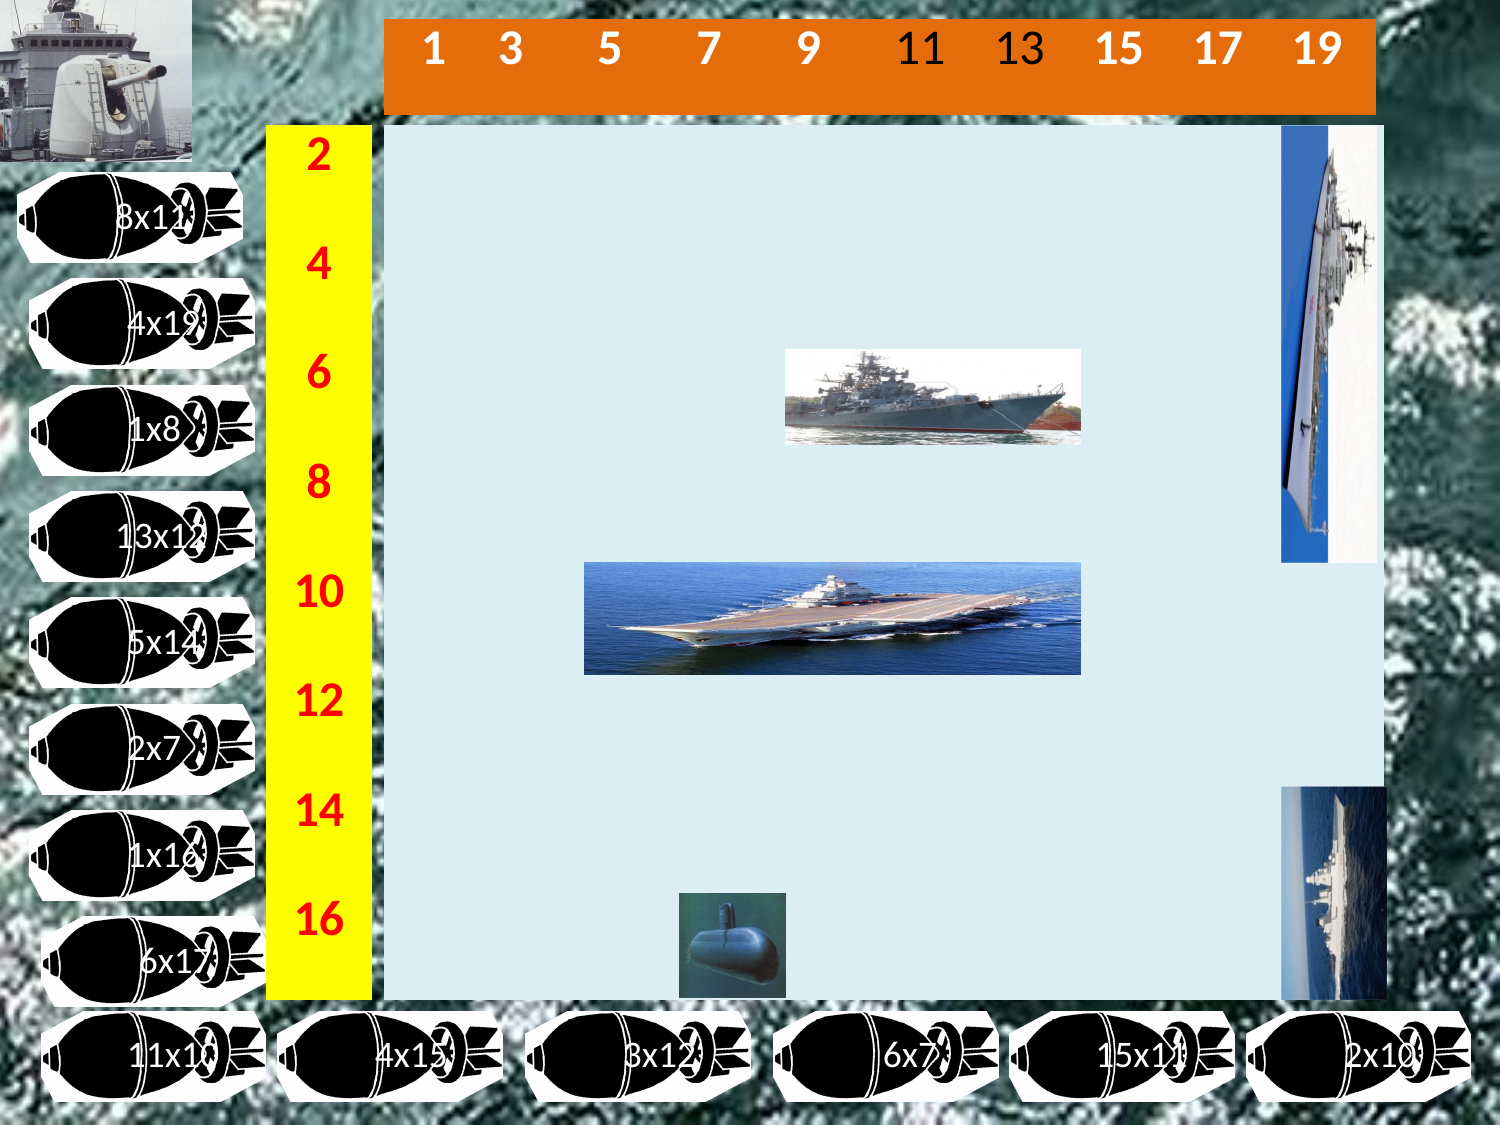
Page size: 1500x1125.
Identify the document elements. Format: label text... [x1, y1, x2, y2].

table_header [784, 125, 880, 235]
table_cell [684, 781, 784, 890]
table_cell [484, 235, 584, 344]
table_cell 10 [266, 562, 372, 672]
table_cell [684, 344, 784, 453]
table_cell [384, 672, 484, 781]
table_cell [584, 890, 684, 1000]
table_header 2 [266, 125, 372, 235]
table_cell [484, 781, 584, 890]
text_box 3x12 [608, 1023, 750, 1083]
table_cell [384, 344, 484, 453]
table_cell [880, 453, 984, 562]
table_cell [984, 344, 1084, 453]
table_cell [880, 344, 984, 349]
table_cell [1084, 562, 1184, 672]
table_cell [1284, 672, 1384, 781]
table_cell 6 [266, 344, 372, 453]
table_cell [584, 675, 684, 781]
table_cell [484, 672, 584, 781]
table_cell [784, 890, 880, 1000]
table_cell [584, 781, 684, 890]
table_header [384, 125, 484, 235]
table_header 15 [1078, 19, 1178, 115]
table_cell [1184, 344, 1281, 453]
table_header 7 [681, 19, 781, 115]
text_box 13x12 [100, 503, 242, 564]
table_header [1184, 125, 1281, 235]
text_box 4x19 [112, 290, 254, 351]
table_cell [1377, 453, 1384, 562]
table_cell [1184, 235, 1281, 344]
table_cell 12 [266, 672, 372, 781]
table_cell [584, 453, 684, 562]
text_box 6x7 [868, 1023, 1010, 1083]
table_header 3 [483, 19, 582, 115]
table_cell [880, 675, 984, 781]
table_cell 4 [266, 235, 372, 344]
table_cell [880, 445, 984, 453]
table_cell [684, 453, 784, 562]
table_header 17 [1178, 19, 1277, 115]
table_header 13 [979, 19, 1078, 115]
table_cell [384, 890, 484, 1000]
table_cell [1084, 453, 1184, 562]
table_cell [1084, 781, 1184, 890]
table_cell [984, 672, 1084, 781]
table_cell [1377, 235, 1384, 344]
table_cell [784, 453, 880, 562]
table_cell [484, 890, 584, 1000]
text_box 2x7 [112, 715, 254, 776]
table_cell [1084, 672, 1184, 781]
table_header 1 [384, 19, 483, 115]
table_header [484, 125, 584, 235]
table_cell [880, 890, 984, 1000]
text_box 15x11 [1080, 1023, 1223, 1083]
table_cell [1284, 781, 1384, 786]
table_cell [1084, 235, 1184, 344]
table_header 19 [1277, 19, 1376, 115]
table_cell [1084, 890, 1184, 1000]
table_header [684, 125, 784, 235]
table_header [984, 125, 1084, 235]
table_header [1377, 125, 1384, 235]
table_cell [1184, 453, 1281, 562]
table_cell 16 [266, 890, 372, 1000]
table_cell [384, 235, 484, 344]
table_cell [684, 675, 784, 781]
text_box 2x10 [1328, 1023, 1471, 1083]
table_cell [880, 781, 984, 890]
table_cell [684, 235, 784, 344]
table_cell [880, 235, 984, 344]
text_box 11x10 [112, 1023, 254, 1083]
table_cell [984, 453, 1084, 562]
text_box 1x16 [112, 822, 254, 883]
table_cell [1184, 672, 1284, 781]
table_cell [784, 235, 880, 344]
table_cell 14 [266, 781, 372, 890]
text_box 5x14 [112, 609, 254, 670]
picture [0, 0, 1500, 1125]
table_cell [1284, 562, 1384, 672]
table_cell [1184, 562, 1284, 672]
table_cell [784, 781, 880, 890]
table_cell [1184, 890, 1281, 1000]
table_cell [1377, 344, 1384, 453]
table_cell [1184, 781, 1284, 890]
table_cell [584, 235, 684, 344]
text_box 1x8 [112, 397, 254, 457]
table_cell [484, 562, 584, 672]
table_cell 8 [266, 453, 372, 562]
table_header [1084, 125, 1184, 235]
table_cell [384, 562, 484, 672]
table_header [584, 125, 684, 235]
table_header 11 [880, 19, 979, 115]
table_cell [584, 344, 684, 453]
text_box 4x15 [360, 1023, 502, 1083]
table_header [880, 125, 984, 235]
table_cell [384, 453, 484, 562]
table_cell [984, 235, 1084, 344]
table_cell [784, 675, 880, 781]
table_cell [484, 344, 584, 453]
table_cell [384, 781, 484, 890]
table_cell [1084, 344, 1184, 453]
text_box 8x11 [100, 184, 242, 245]
table_header 9 [781, 19, 880, 115]
table_header 5 [582, 19, 681, 115]
table_cell [984, 781, 1084, 890]
table_cell [784, 344, 880, 453]
table_cell [484, 453, 584, 562]
text_box 6x17 [123, 928, 266, 989]
table_cell [984, 890, 1084, 1000]
